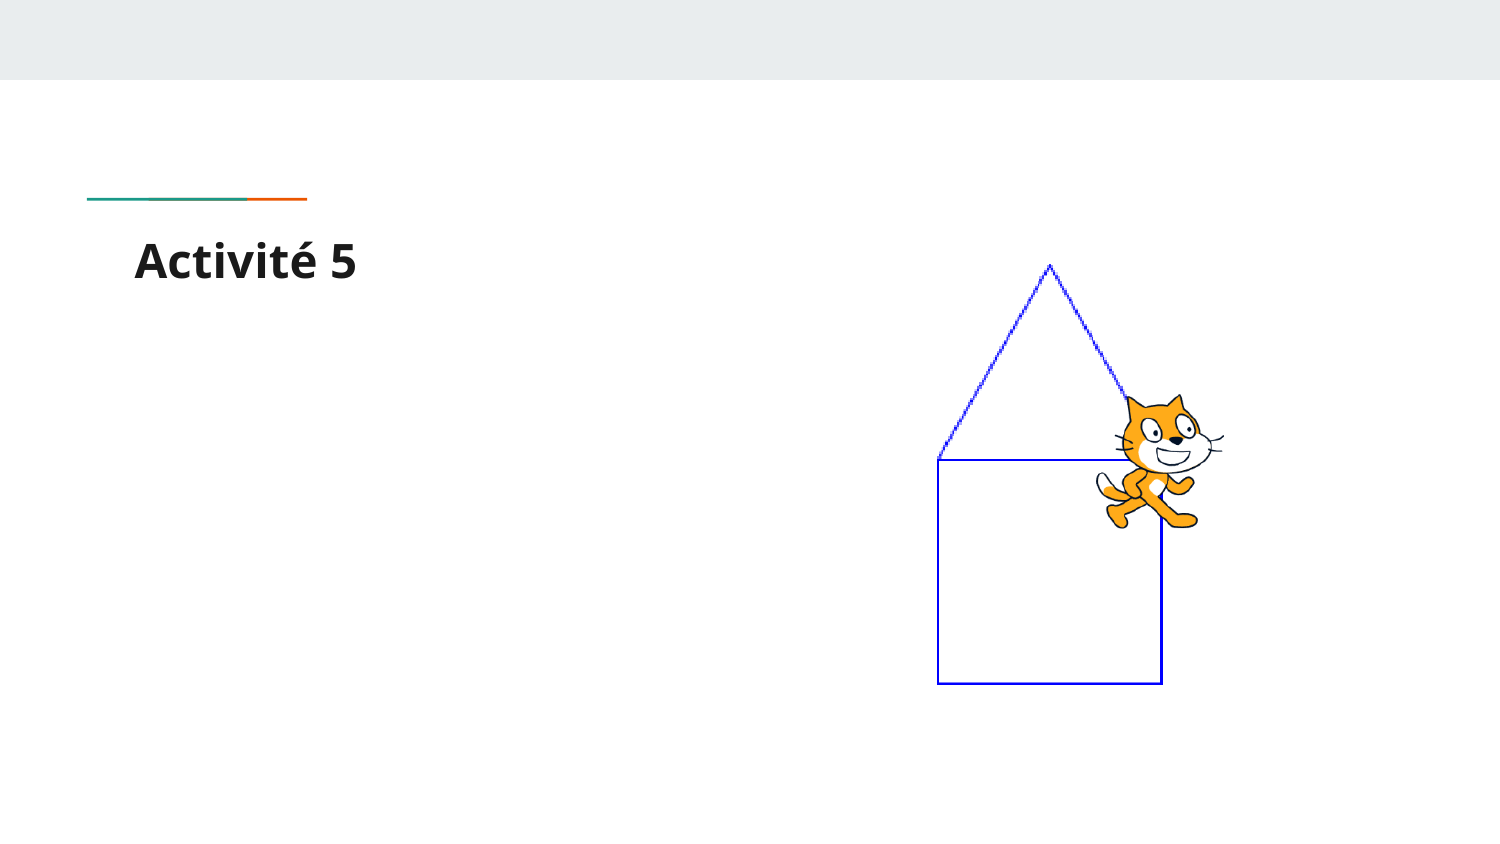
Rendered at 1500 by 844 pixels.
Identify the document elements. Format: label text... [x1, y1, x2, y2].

picture [802, 176, 1394, 760]
title Activité 5 [119, 216, 802, 305]
